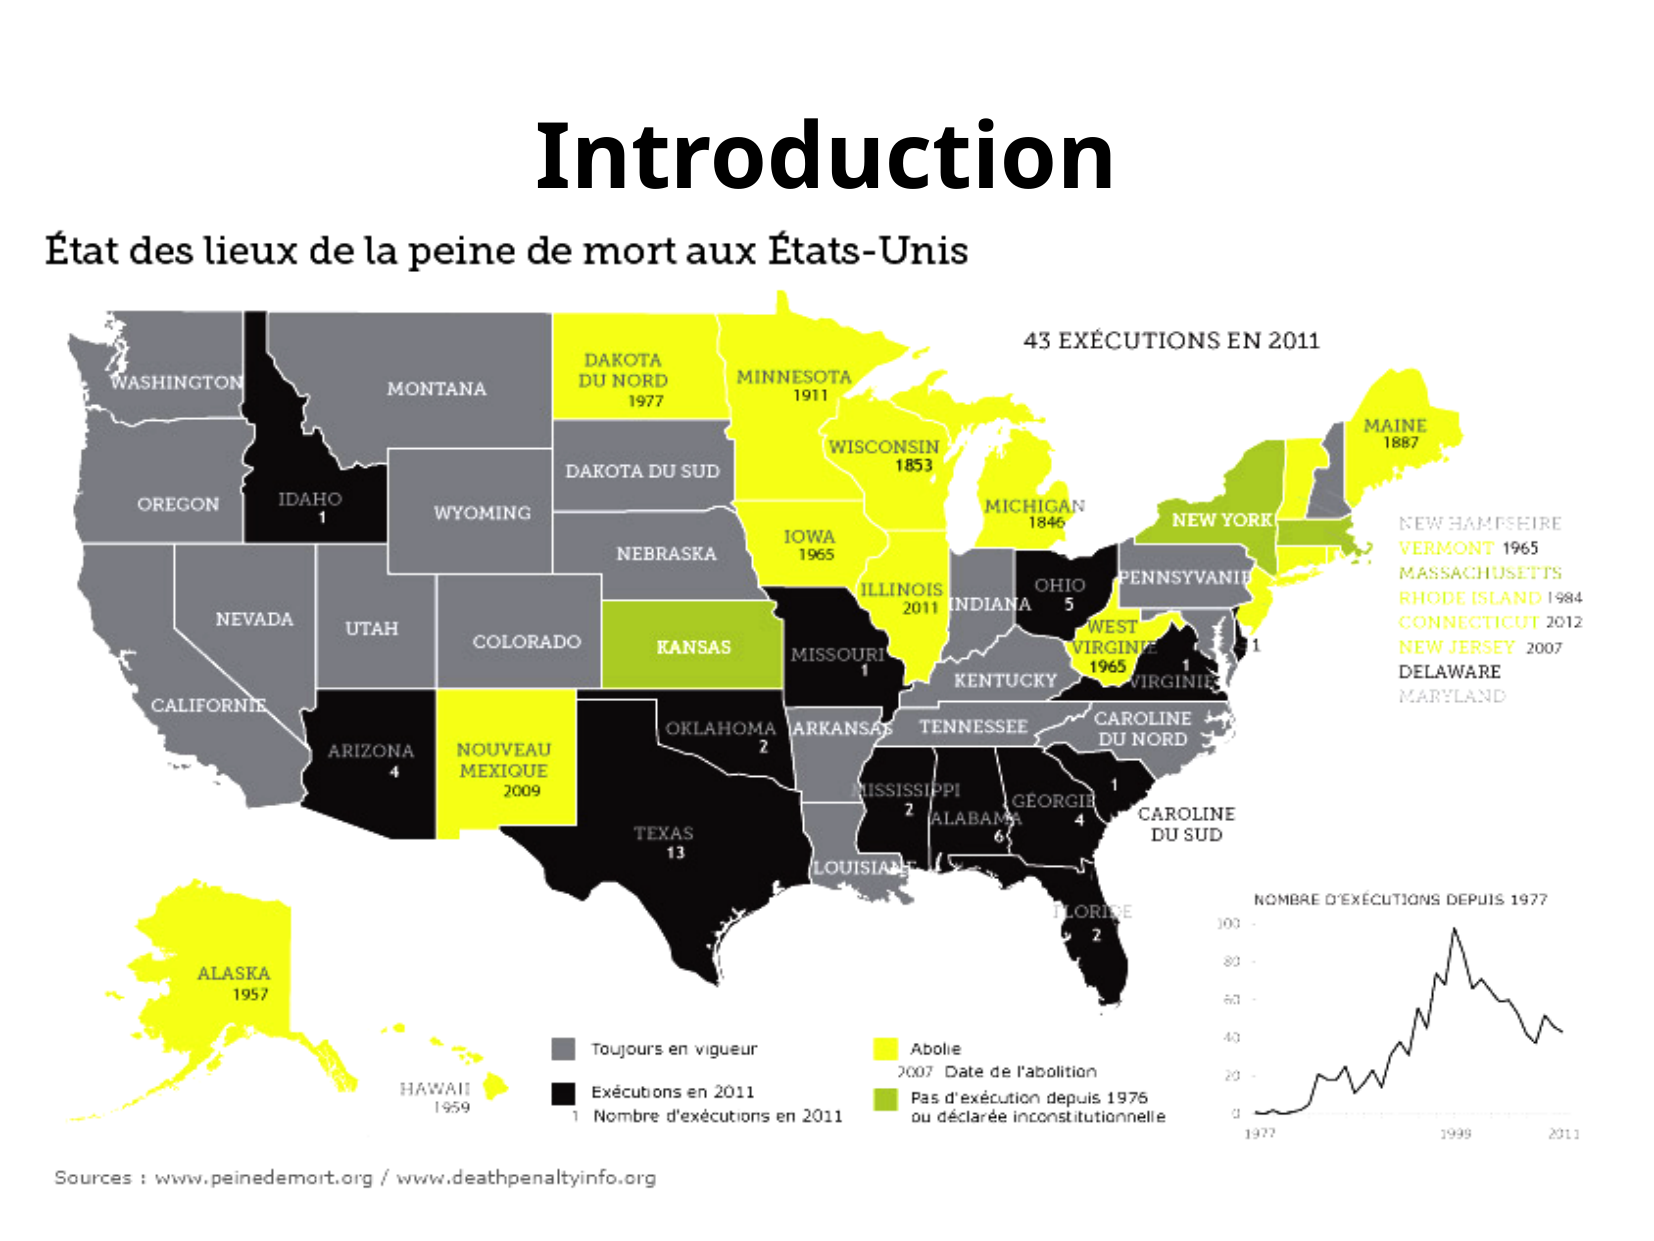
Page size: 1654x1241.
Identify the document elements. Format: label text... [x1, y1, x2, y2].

picture [23, 212, 1630, 1205]
title Introduction [82, 49, 1571, 212]
